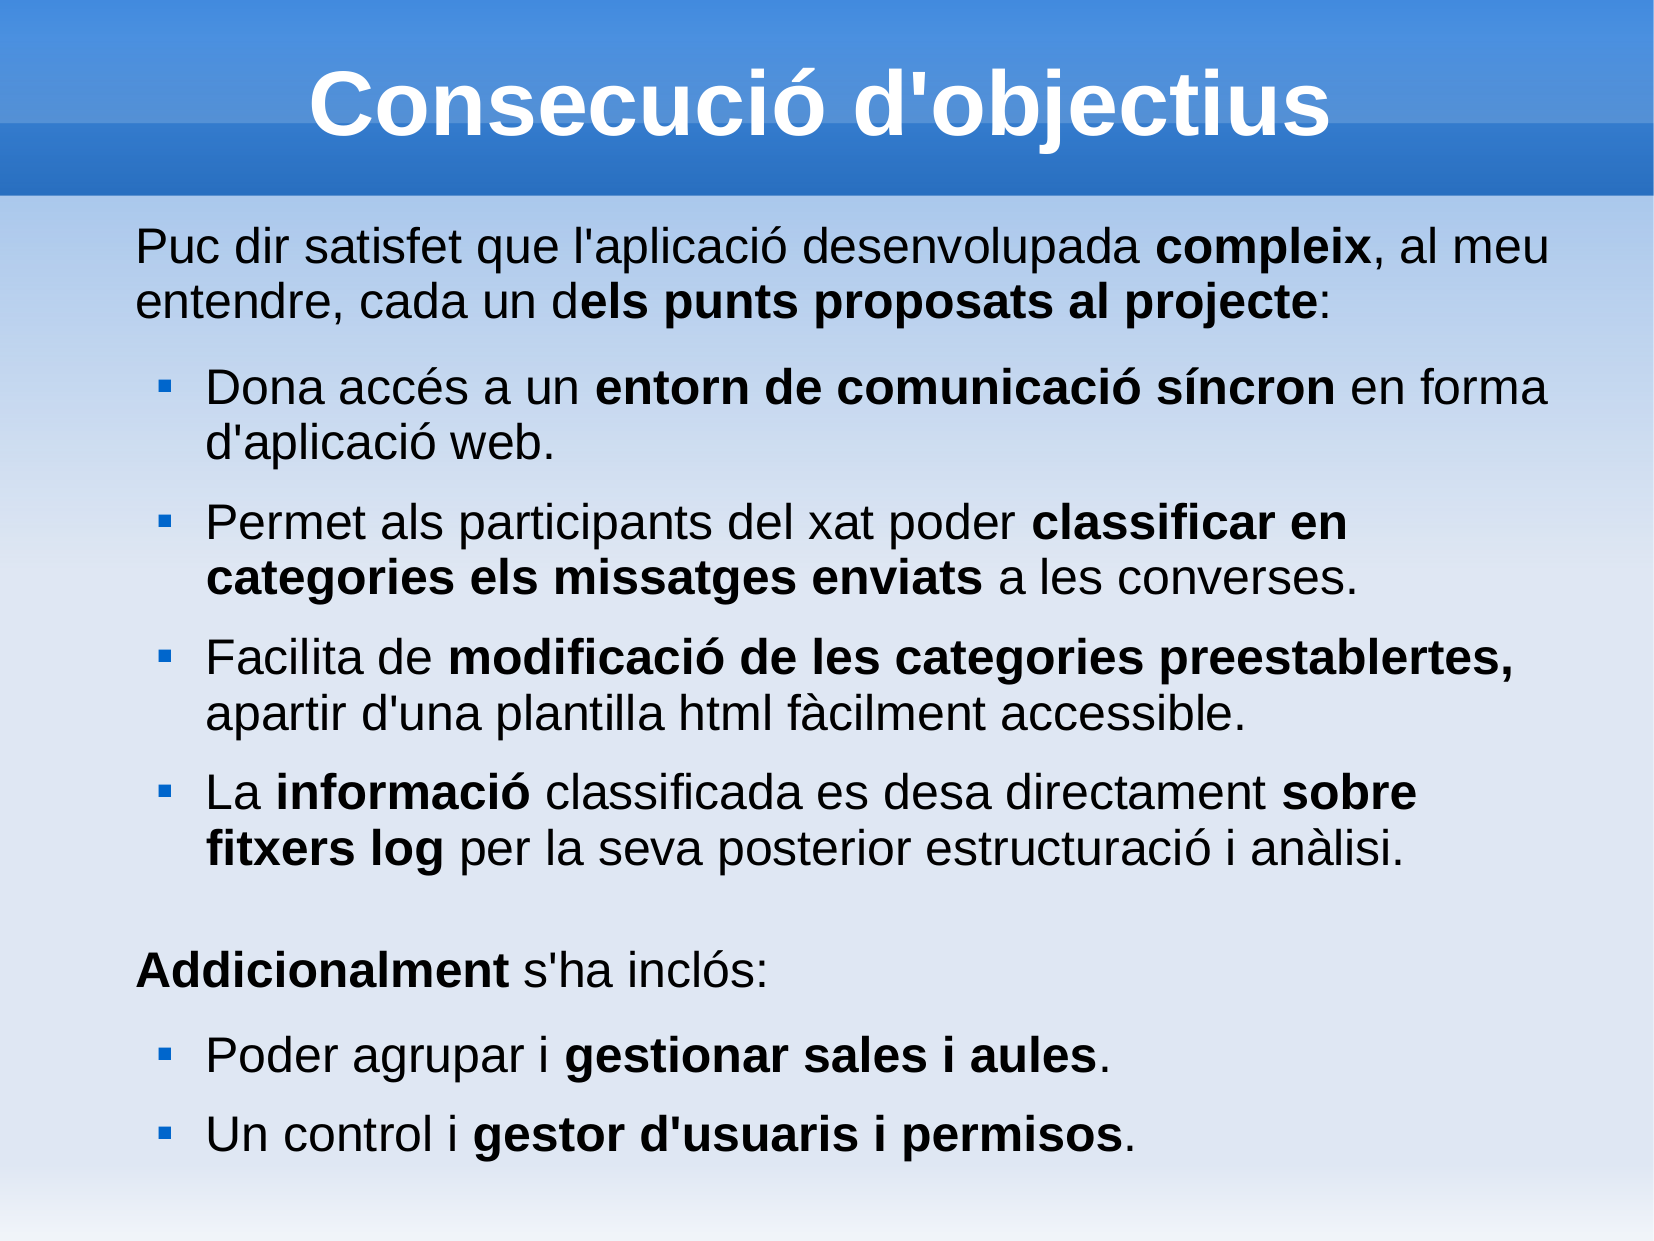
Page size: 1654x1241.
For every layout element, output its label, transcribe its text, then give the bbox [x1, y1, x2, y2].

picture [0, 0, 1654, 1241]
list Puc dir satisfet que l'aplicació desenvolupada compleix, al meu entendre, cada un dels punts proposats al projecte: Dona accés a un entorn de comunicació síncron en forma d'aplicació web. Permet als participants del xat poder classificar en categories els missatges enviats a les converses. Facilita de modificació de les categories preestablertes, apartir d'una plantilla html fàcilment accessible. La informació classificada es desa directament sobre fitxers log per la seva posterior estructuració i anàlisi. Addicionalment s'ha inclós: Poder agrupar i gestionar sales i aules. Un control i gestor d'usuaris i permisos. [64, 217, 1576, 1179]
title Consecució d'objectius [76, 0, 1565, 208]
